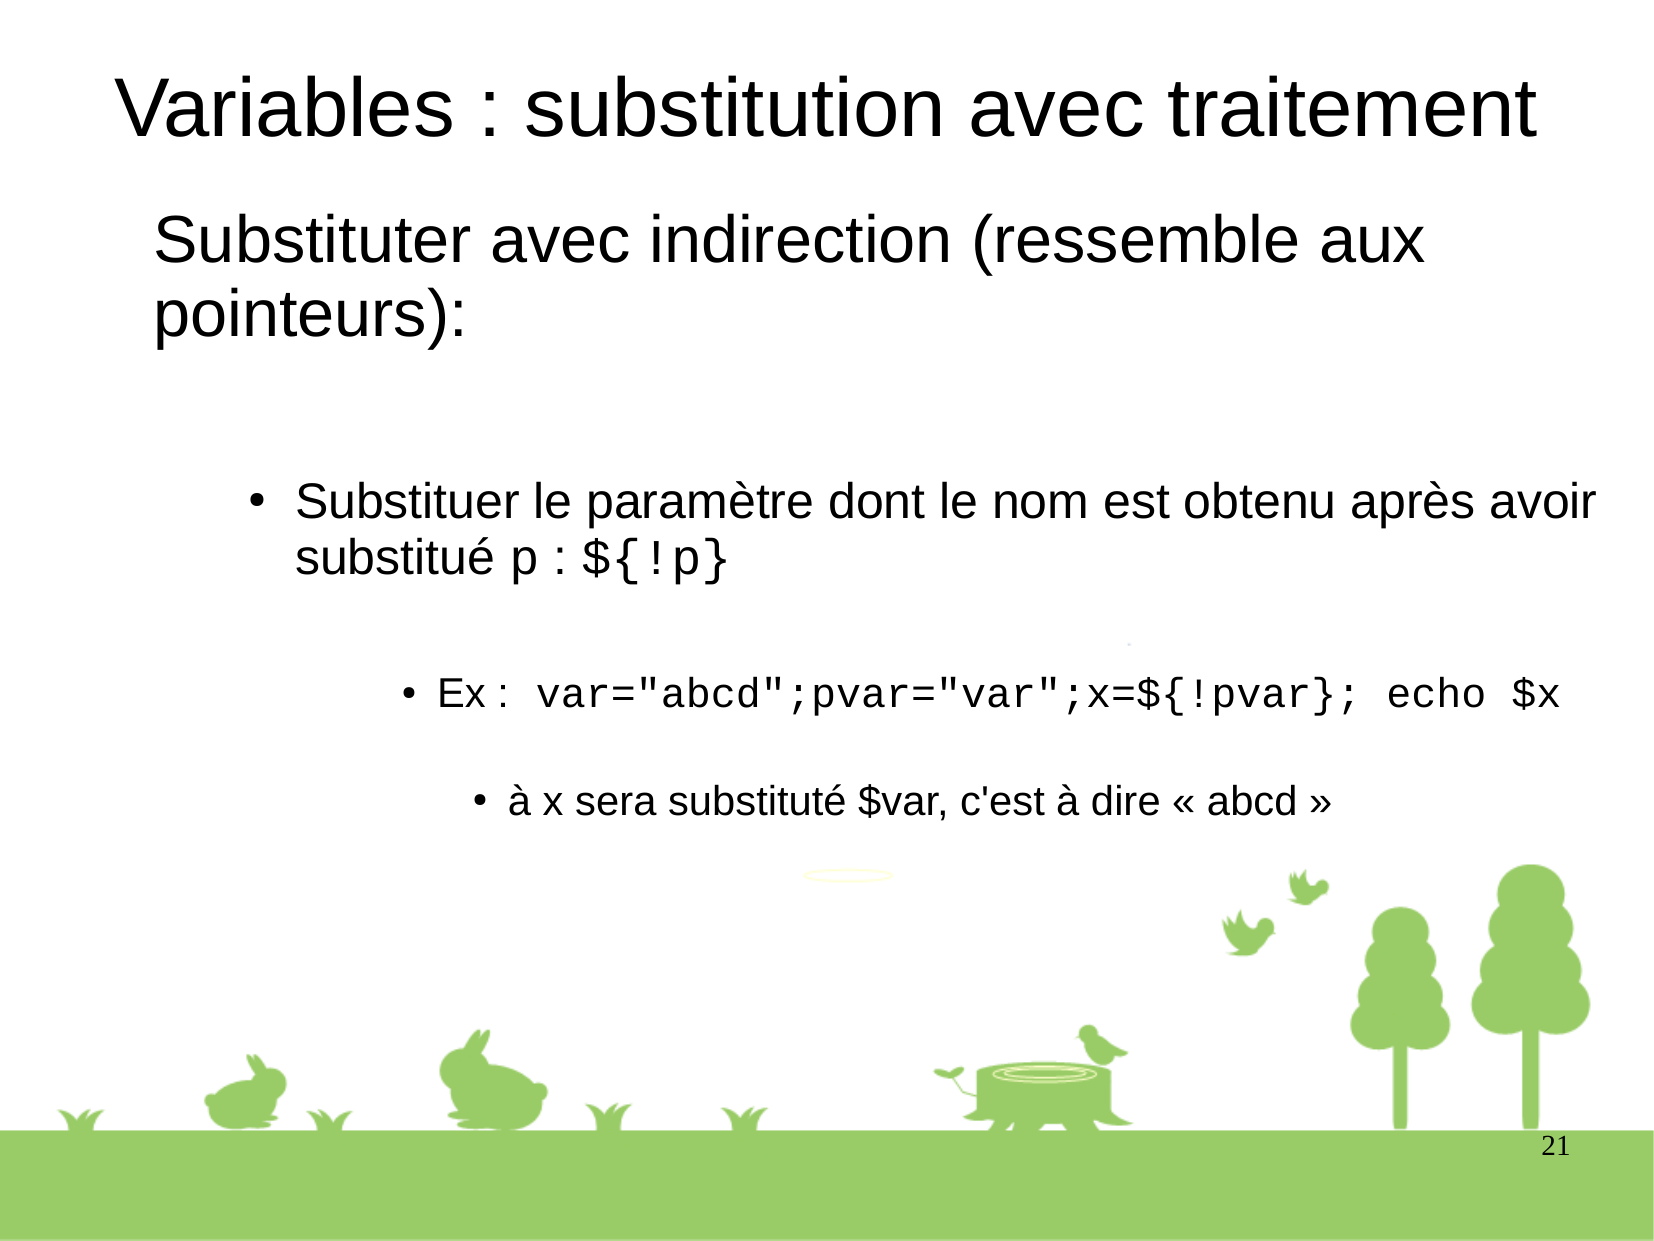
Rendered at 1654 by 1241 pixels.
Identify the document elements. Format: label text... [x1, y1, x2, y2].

picture [0, 0, 1654, 1241]
title Variables : substitution avec traitement [82, 49, 1571, 166]
list Substituter avec indirection (ressemble aux pointeurs): Substituer le paramètre dont le nom est obtenu après avoir substitué p : ${!p} Ex : var="abcd";pvar="var";x=${!pvar}; echo $x à x sera substituté $var, c'est à dire « abcd » [82, 201, 1607, 1211]
